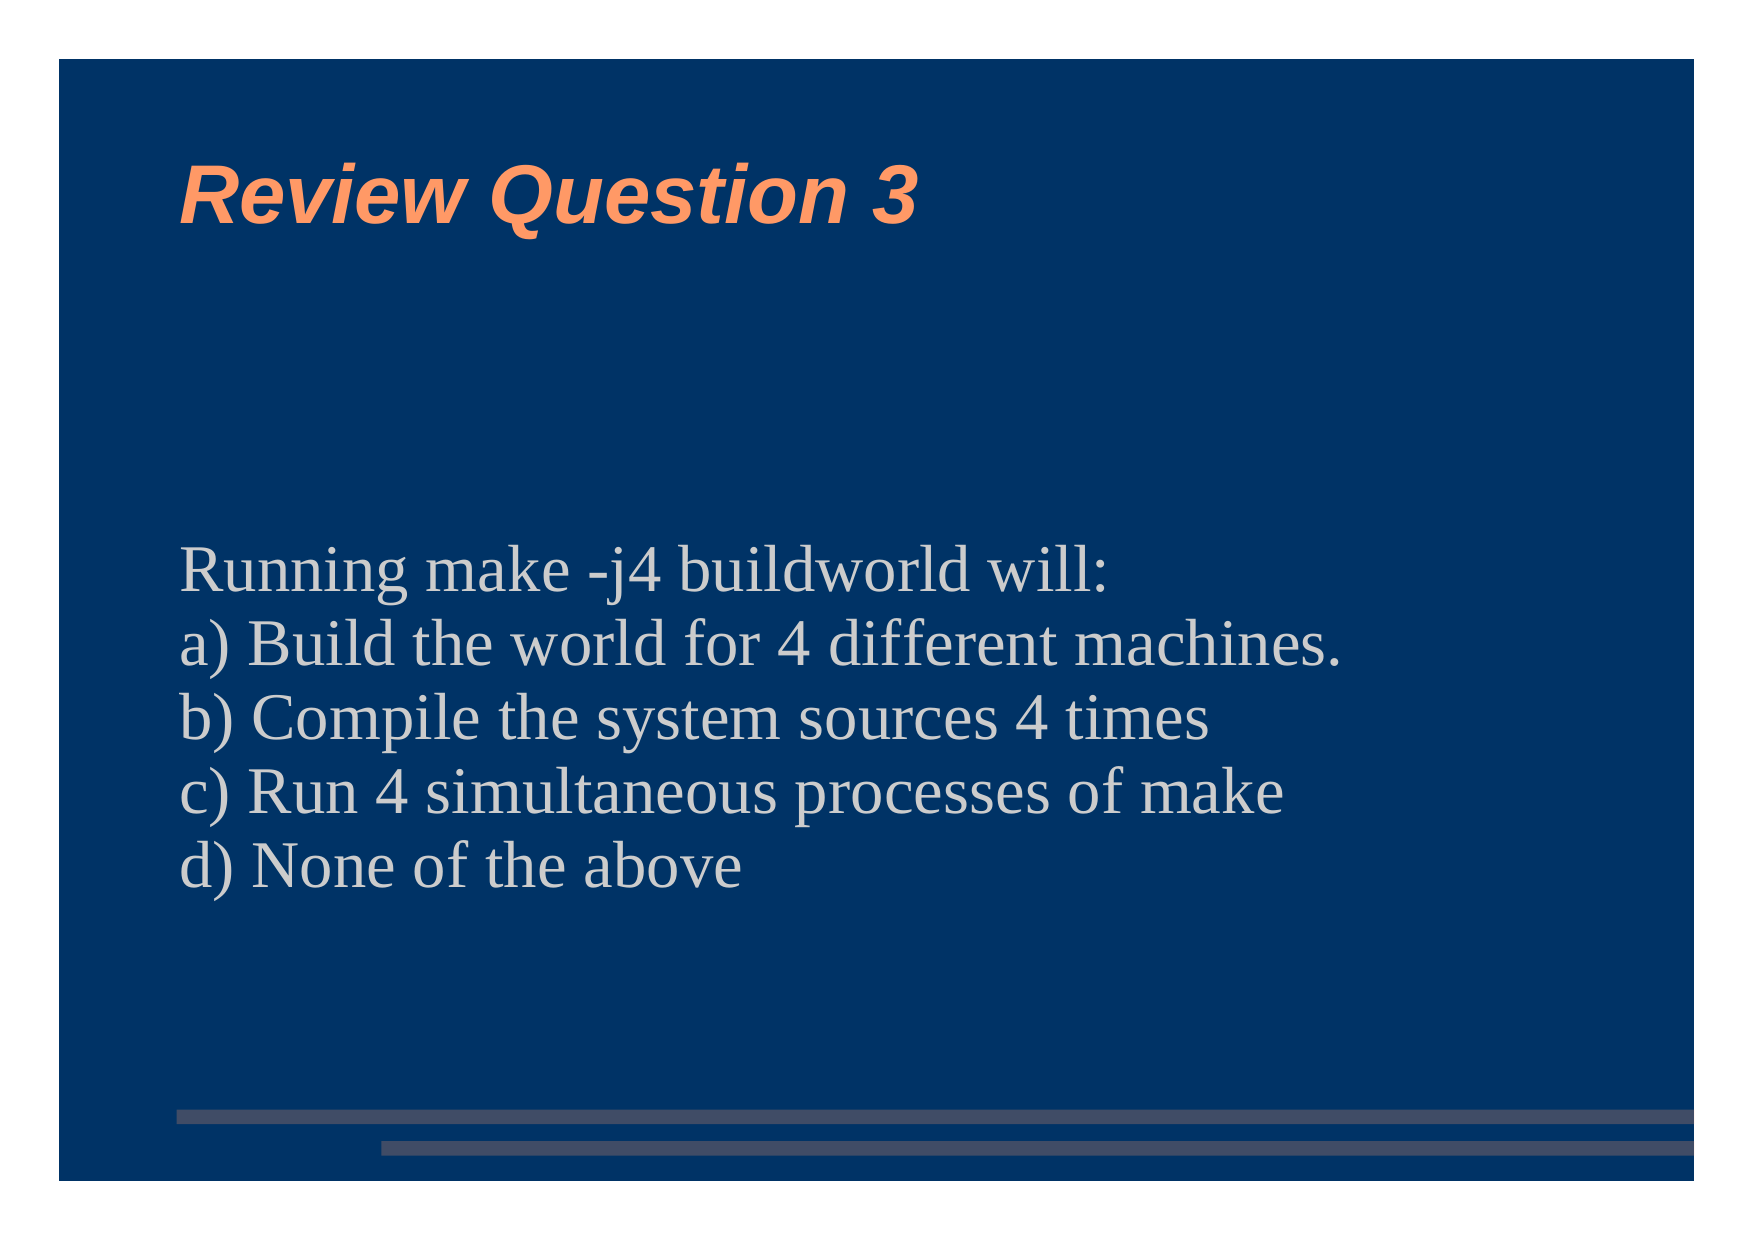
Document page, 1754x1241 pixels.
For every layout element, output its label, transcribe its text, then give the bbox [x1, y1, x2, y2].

subtitle Running make -j4 buildworld will: a) Build the world for 4 different machines. b) Compile the system sources 4 times c) Run 4 simultaneous processes of make d) None of the above [179, 350, 1603, 1084]
title Review Question 3 [179, 100, 1576, 289]
